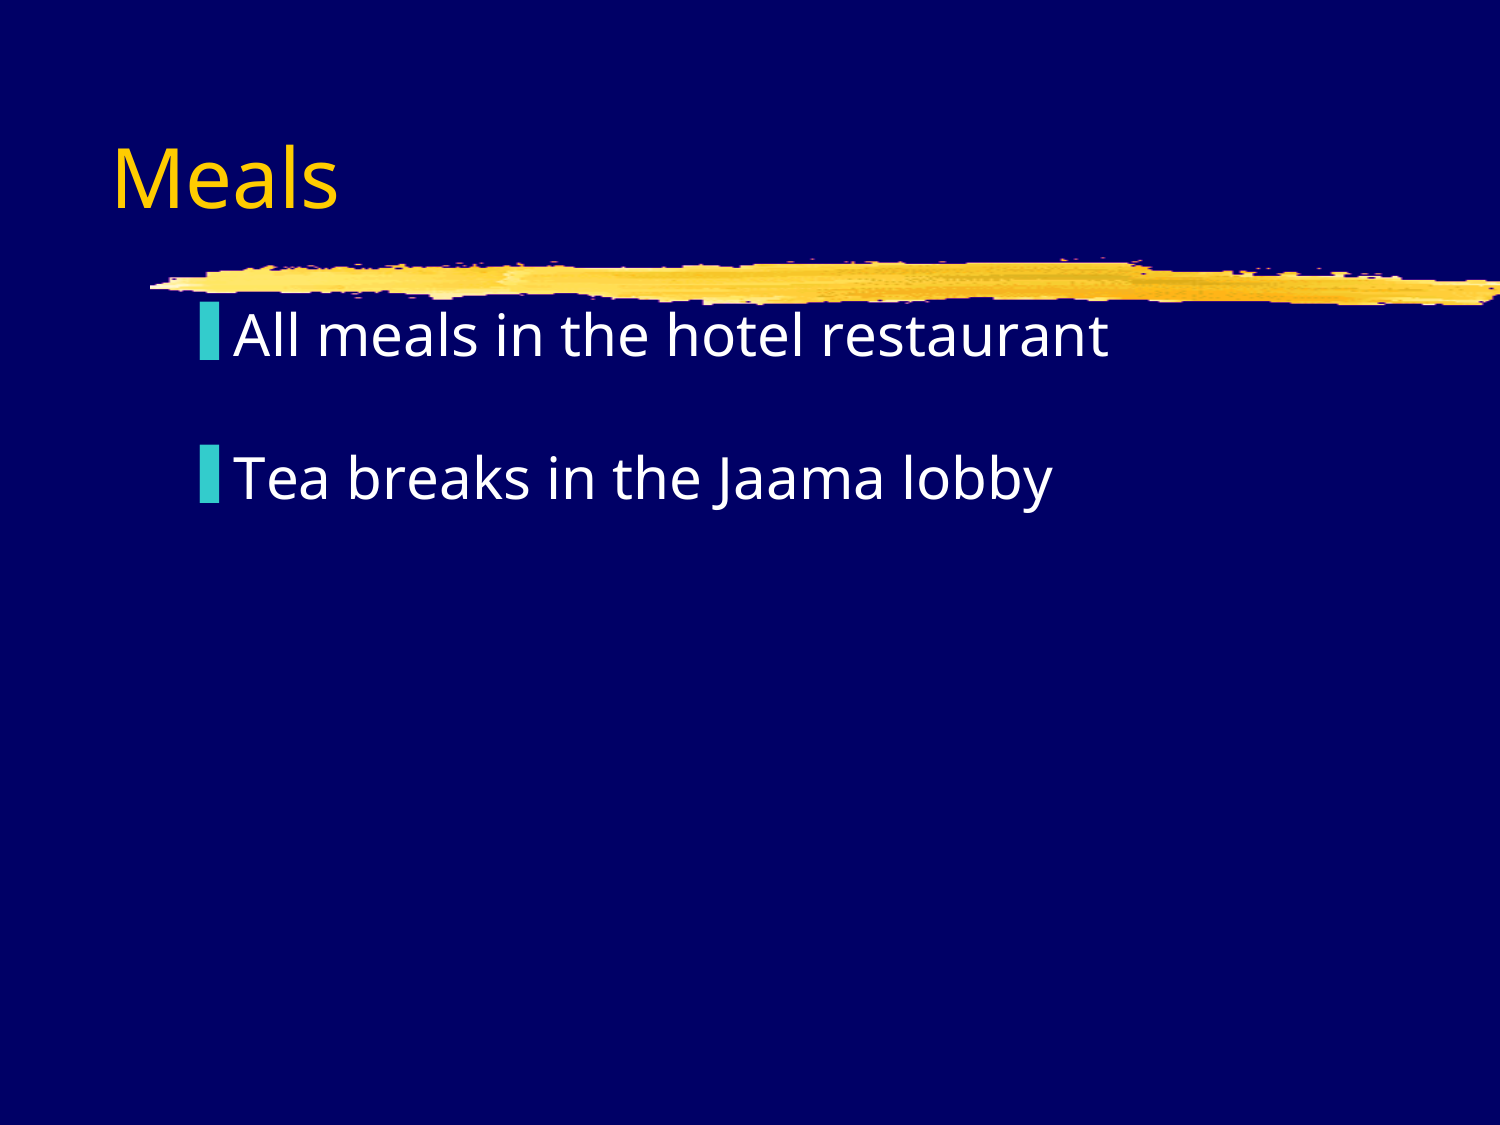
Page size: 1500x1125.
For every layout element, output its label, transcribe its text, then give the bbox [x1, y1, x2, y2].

picture [150, 252, 1500, 316]
title Meals [110, 78, 1391, 297]
list All meals in the hotel restaurant Tea breaks in the Jaama lobby [110, 312, 1391, 1118]
